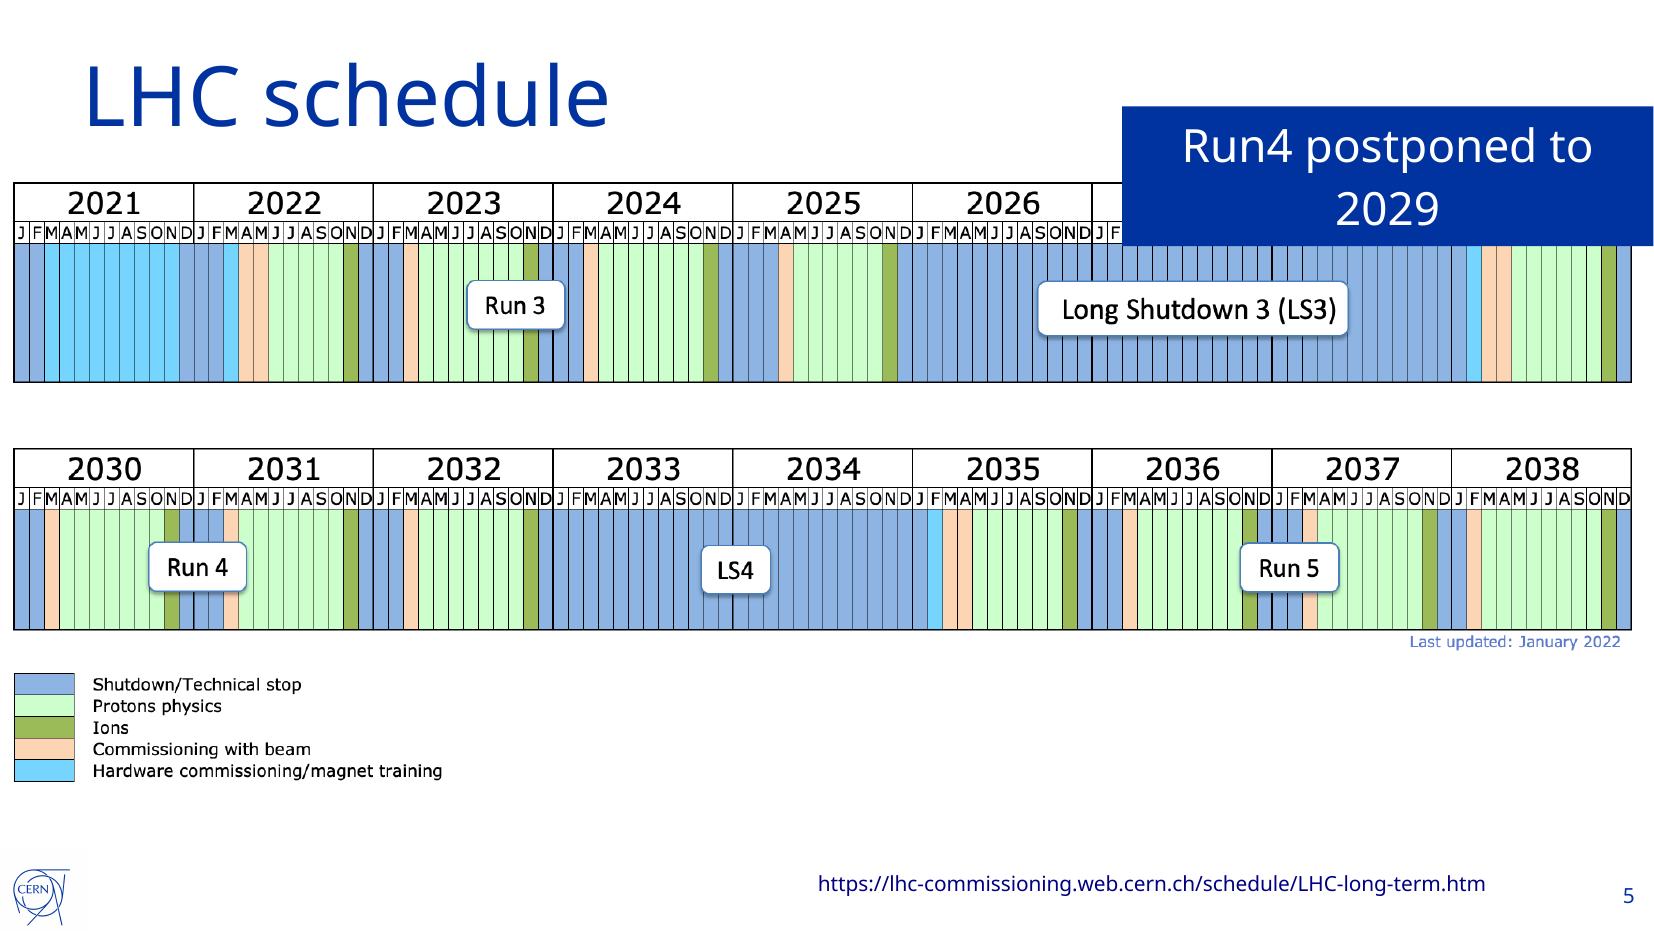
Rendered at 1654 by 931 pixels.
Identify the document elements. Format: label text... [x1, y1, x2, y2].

text_box Run4 postponed to 2029 [1122, 106, 1654, 179]
text_box https://lhc-commissioning.web.cern.ch/schedule/LHC-long-term.htm [803, 862, 1630, 930]
picture [0, 850, 127, 931]
title LHC schedule [82, 37, 1571, 176]
picture [8, 176, 1638, 787]
